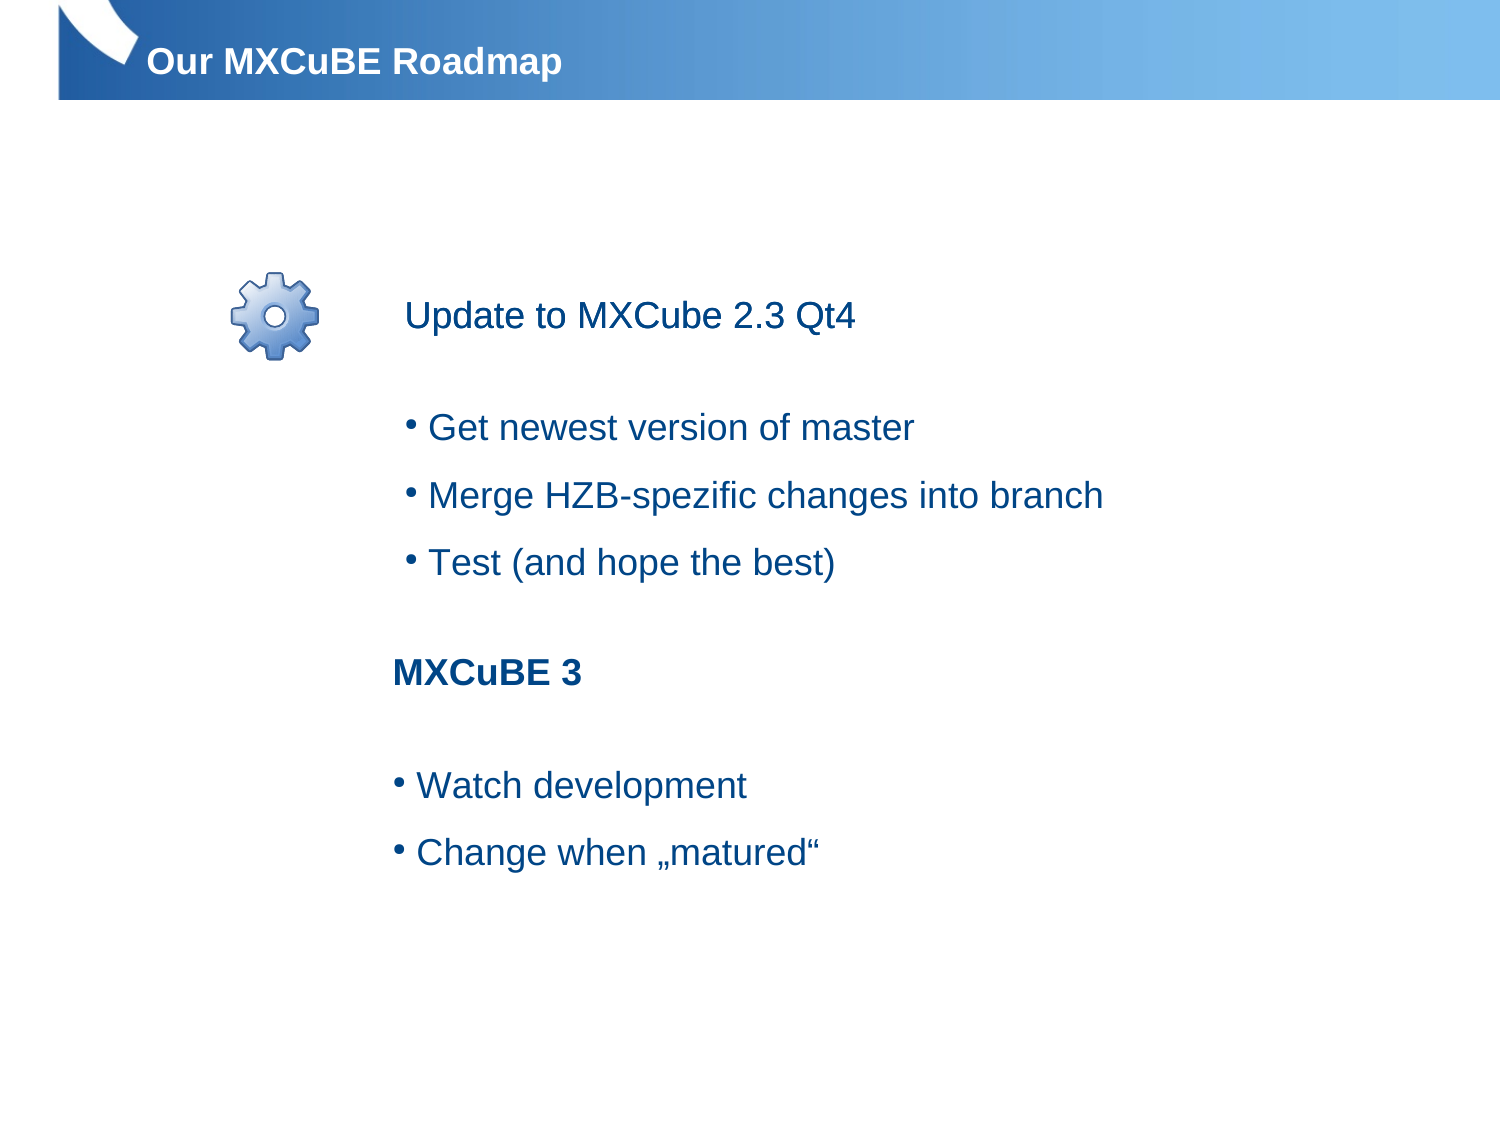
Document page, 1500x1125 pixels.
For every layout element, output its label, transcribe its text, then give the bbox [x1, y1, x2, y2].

text_box MXCuBE 3 Watch development Change when „matured“ [377, 640, 1158, 1015]
picture [0, 0, 1500, 100]
text_box Update to MXCube 2.3 Qt4 Get newest version of master Merge HZB-spezific changes into branch Test (and hope the best) [389, 283, 1170, 659]
picture [218, 259, 331, 373]
title Our MXCuBE Roadmap [131, 23, 1482, 96]
